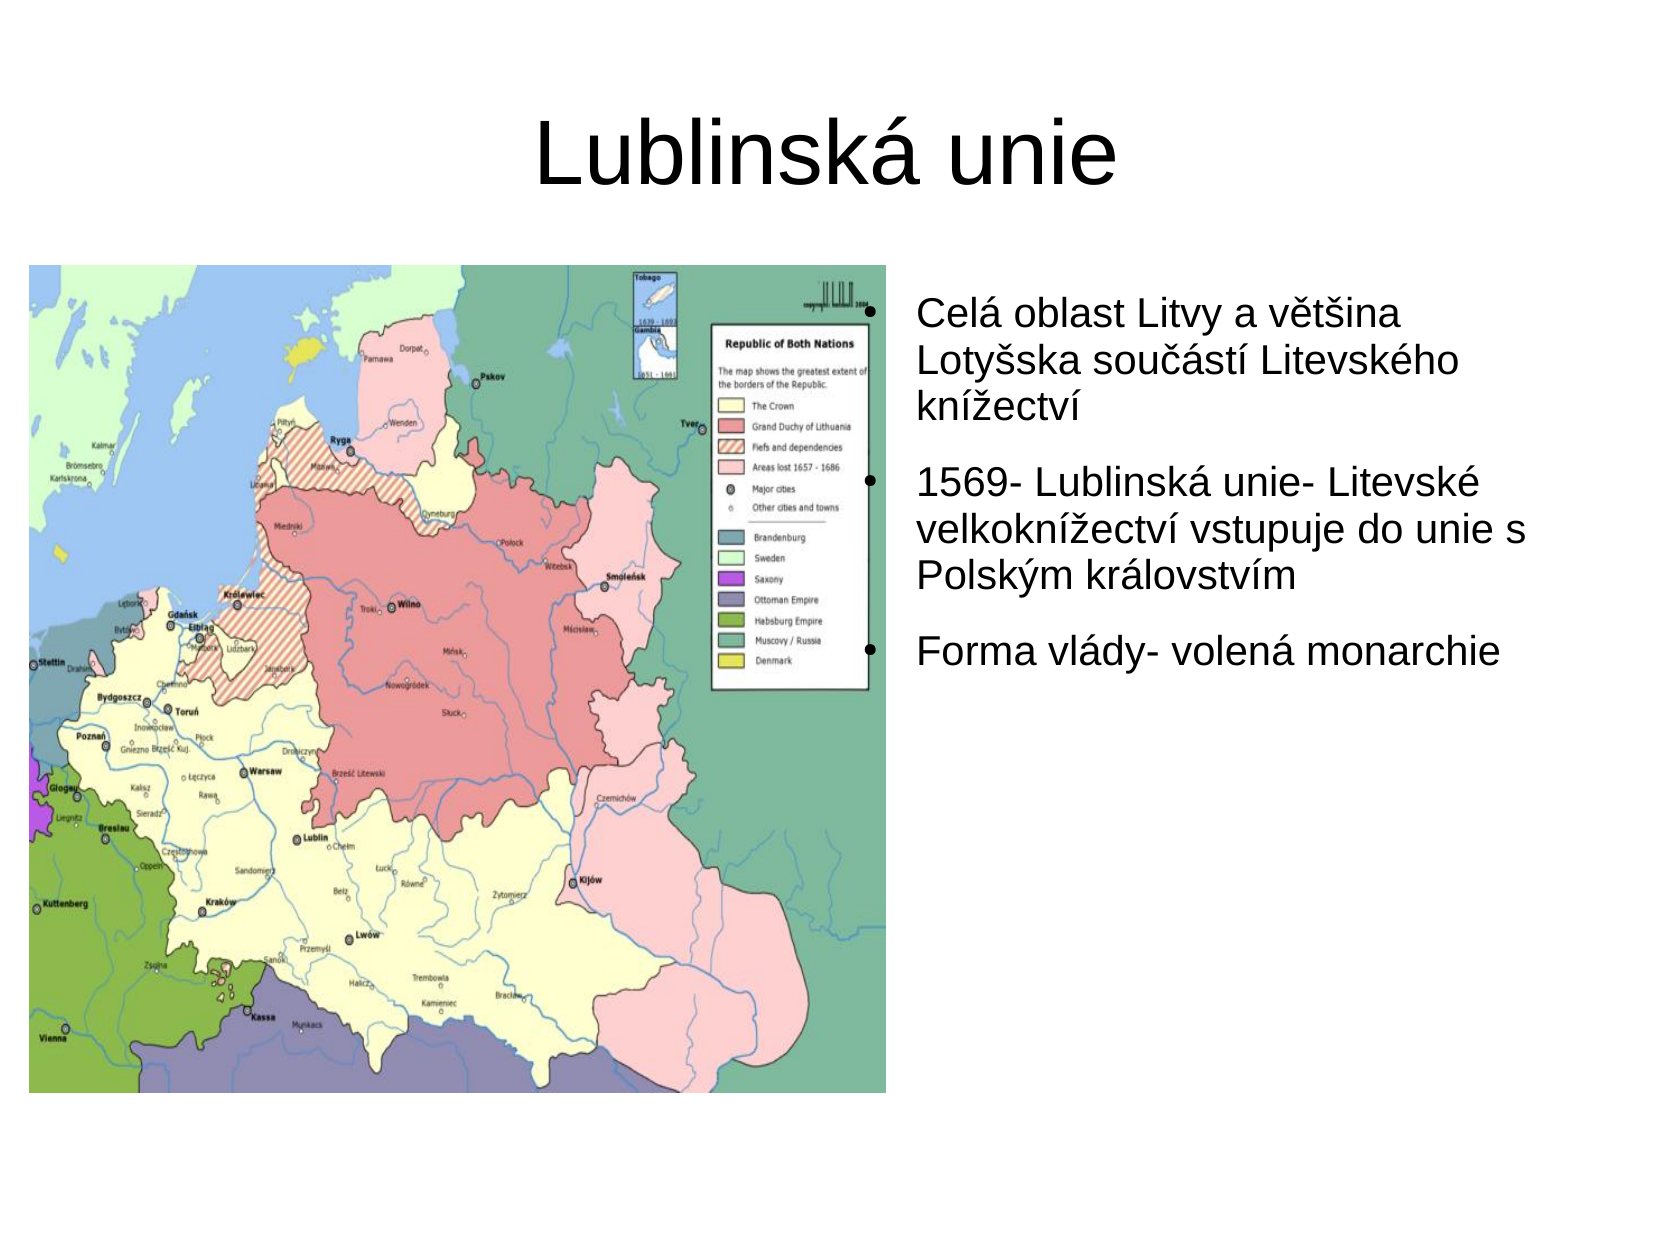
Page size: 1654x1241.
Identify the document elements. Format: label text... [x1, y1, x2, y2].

picture [29, 265, 886, 1093]
list Celá oblast Litvy a většina Lotyšska součástí Litevského knížectví 1569- Lublinská unie- Litevské velkoknížectví vstupuje do unie s Polským královstvím Forma vlády- volená monarchie [845, 290, 1572, 1109]
title Lublinská unie [82, 49, 1571, 257]
